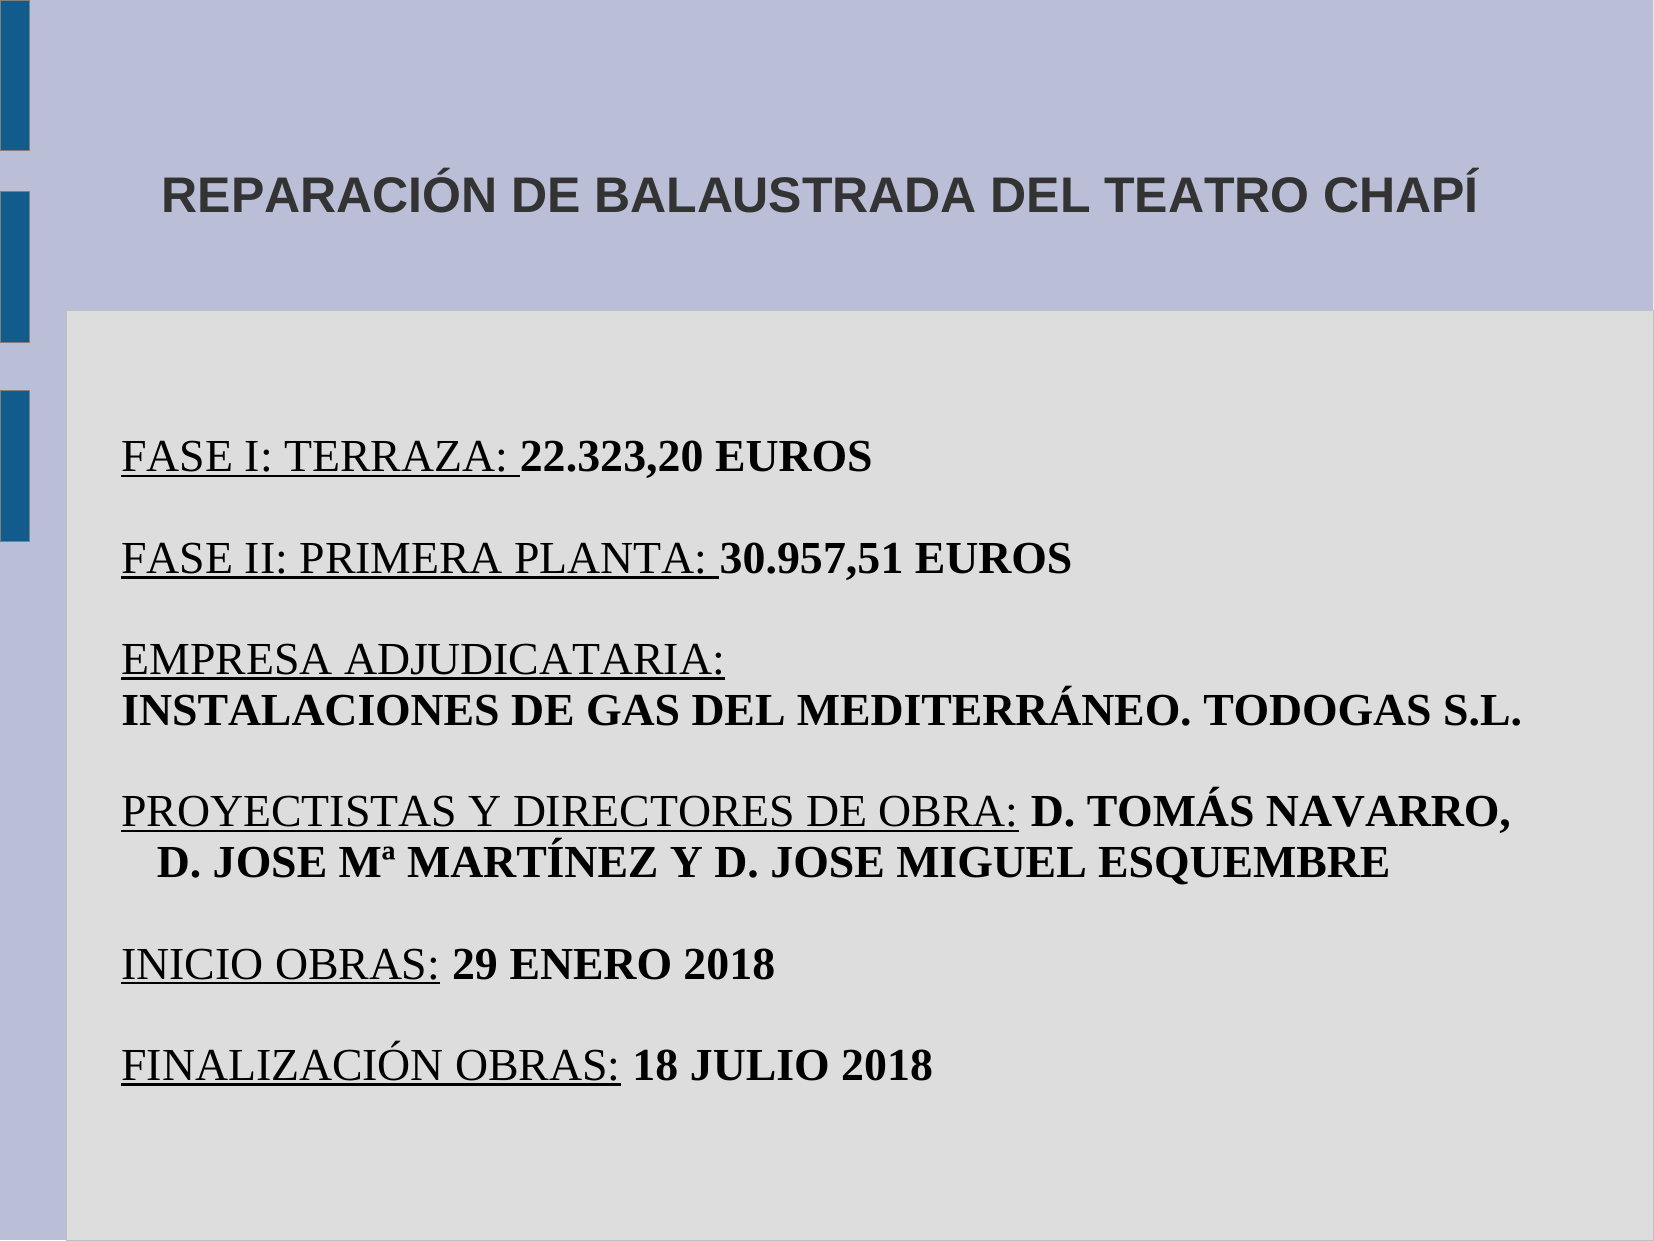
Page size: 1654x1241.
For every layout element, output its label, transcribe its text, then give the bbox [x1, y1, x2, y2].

subtitle FASE I: TERRAZA: 22.323,20 EUROS FASE II: PRIMERA PLANTA: 30.957,51 EUROS EMPRESA ADJUDICATARIA: INSTALACIONES DE GAS DEL MEDITERRÁNEO. TODOGAS S.L. PROYECTISTAS Y DIRECTORES DE OBRA: D. TOMÁS NAVARRO, D. JOSE Mª MARTÍNEZ Y D. JOSE MIGUEL ESQUEMBRE INICIO OBRAS: 29 ENERO 2018 FINALIZACIÓN OBRAS: 18 JULIO 2018 [121, 344, 1534, 1127]
title REPARACIÓN DE BALAUSTRADA DEL TEATRO CHAPÍ [121, 91, 1534, 299]
